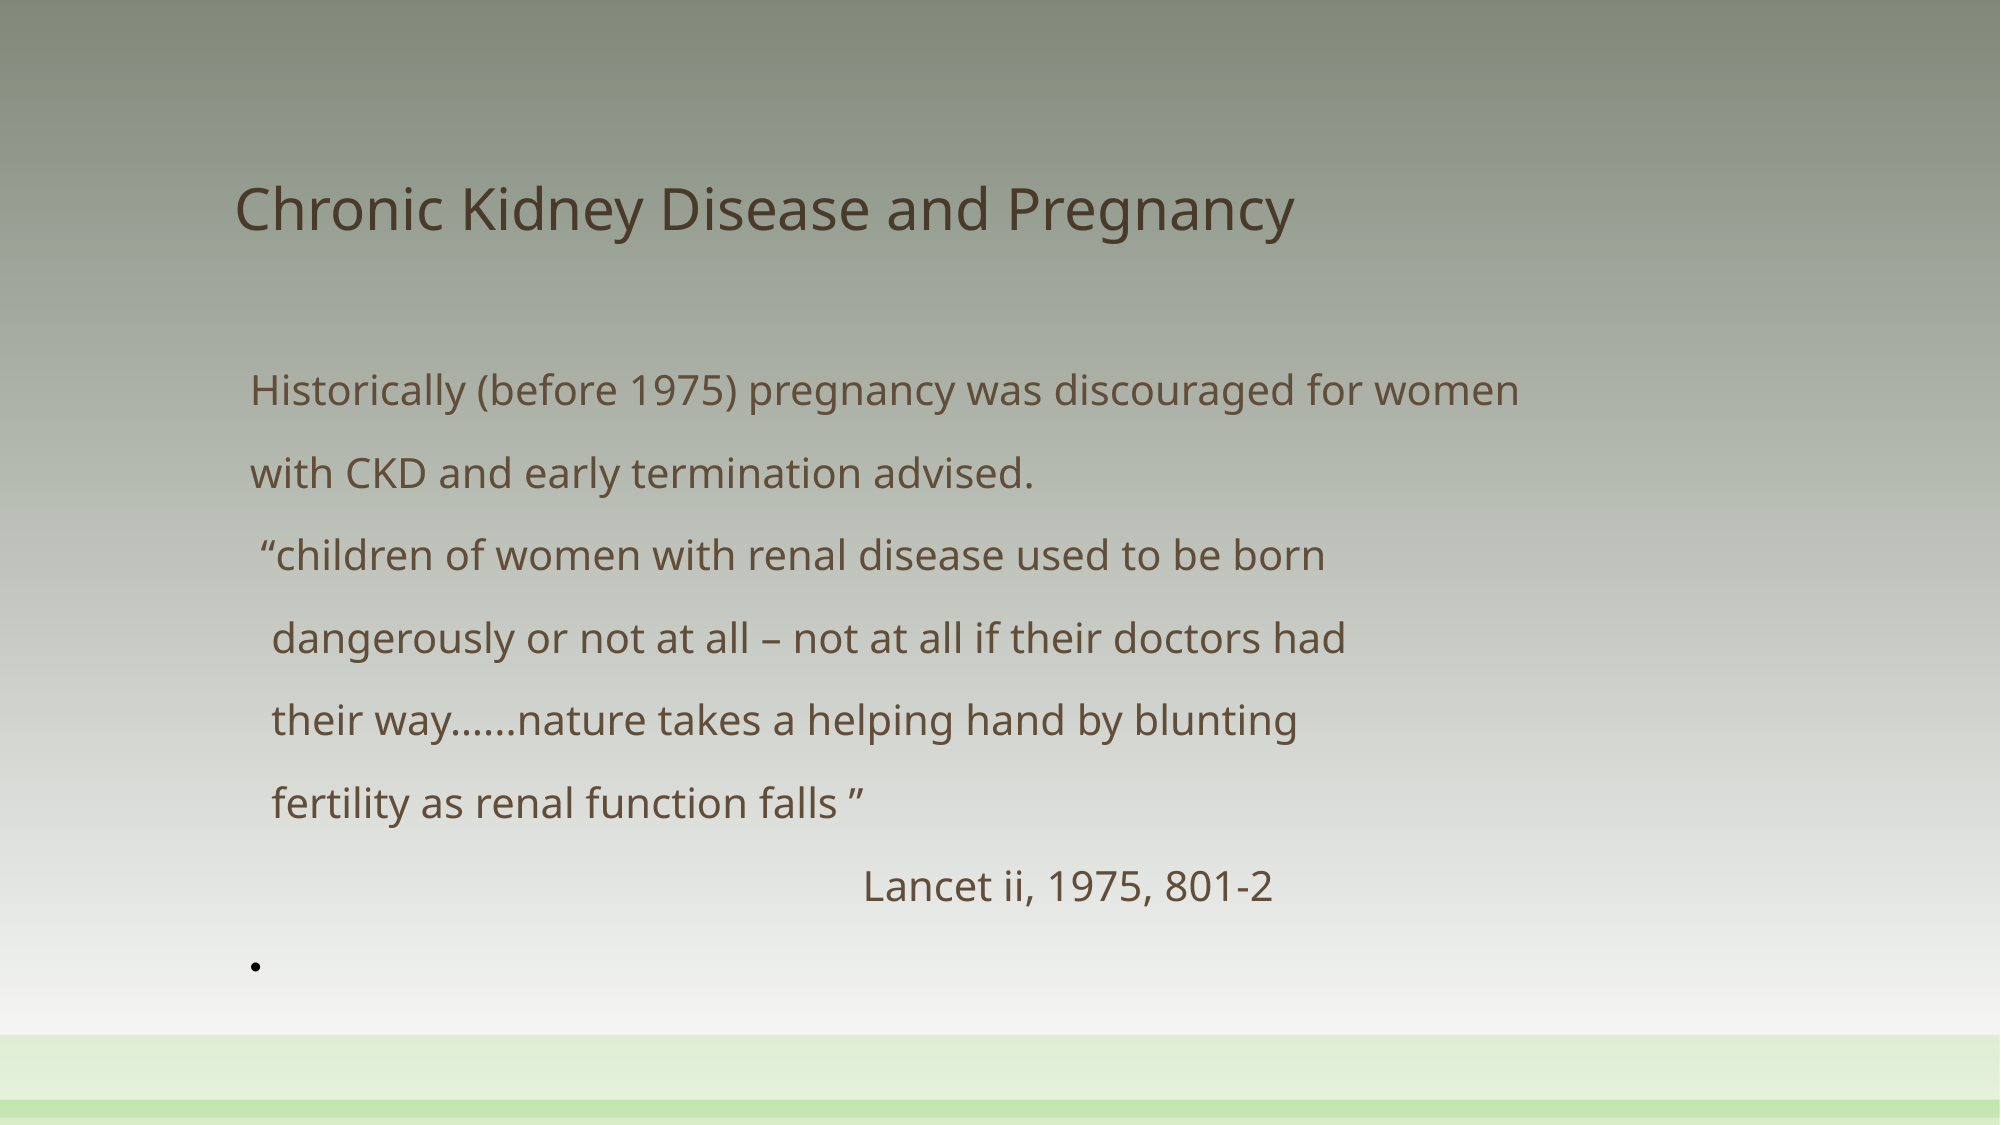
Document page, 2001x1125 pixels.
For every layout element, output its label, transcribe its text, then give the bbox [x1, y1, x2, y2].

title Chronic Kidney Disease and Pregnancy [219, 71, 1780, 251]
list Historically (before 1975) pregnancy was discouraged for women with CKD and early termination advised. “children of women with renal disease used to be born dangerously or not at all – not at all if their doctors had their way…...nature takes a helping hand by blunting fertility as renal function falls ” Lancet ii, 1975, 801-2 [219, 274, 1780, 987]
